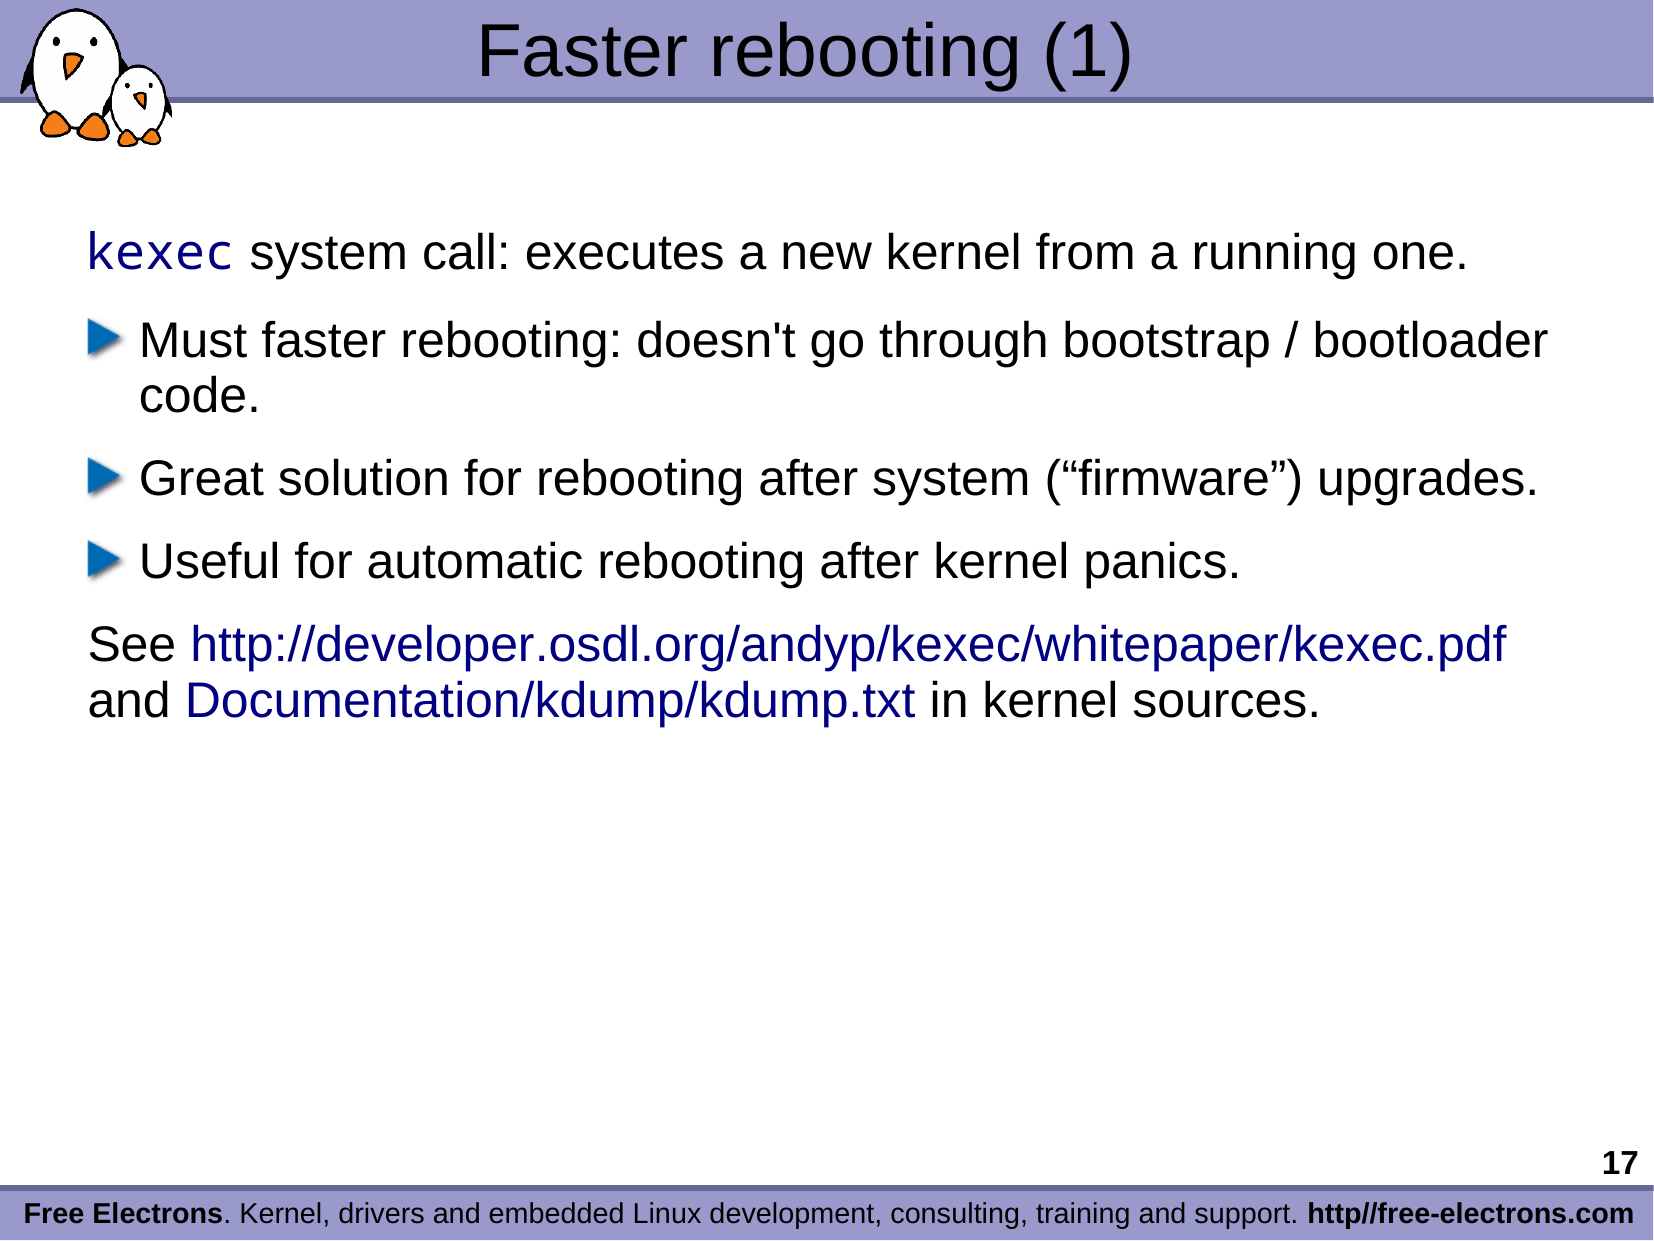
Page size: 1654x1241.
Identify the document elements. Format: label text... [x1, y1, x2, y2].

title Faster rebooting (1) [60, 0, 1551, 100]
picture [20, 8, 172, 147]
list kexec system call: executes a new kernel from a running one. Must faster rebooting: doesn't go through bootstrap / bootloader code. Great solution for rebooting after system (“firmware”) upgrades. Useful for automatic rebooting after kernel panics. See http://developer.osdl.org/andyp/kexec/whitepaper/kexec.pdf and Documentation/kdump/kdump.txt in kernel sources. [68, 216, 1551, 1066]
